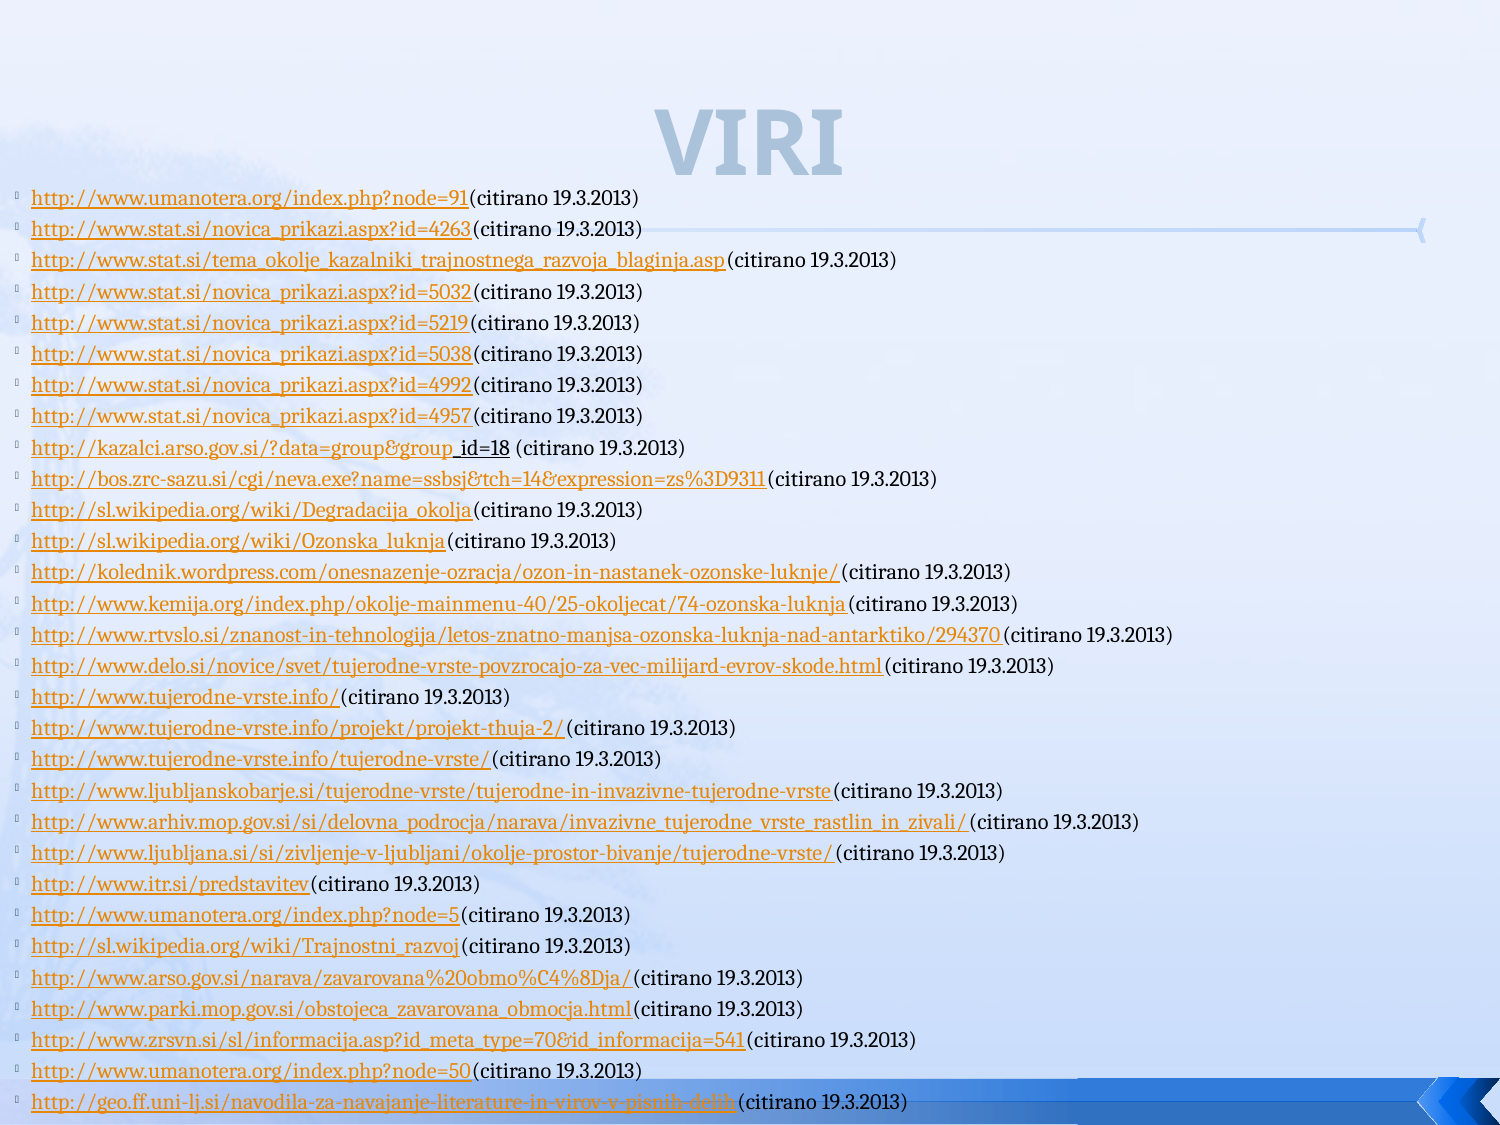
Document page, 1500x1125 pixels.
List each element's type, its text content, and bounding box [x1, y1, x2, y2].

title VIRI [75, 45, 1425, 175]
list http://www.umanotera.org/index.php?node=91(citirano 19.3.2013) http://www.stat.si/novica_prikazi.aspx?id=4263(citirano 19.3.2013) http://www.stat.si/tema_okolje_kazalniki_trajnostnega_razvoja_blaginja.asp(citirano 19.3.2013) http://www.stat.si/novica_prikazi.aspx?id=5032(citirano 19.3.2013) http://www.stat.si/novica_prikazi.aspx?id=5219(citirano 19.3.2013) http://www.stat.si/novica_prikazi.aspx?id=5038(citirano 19.3.2013) http://www.stat.si/novica_prikazi.aspx?id=4992(citirano 19.3.2013) http://www.stat.si/novica_prikazi.aspx?id=4957(citirano 19.3.2013) http://kazalci.arso.gov.si/?data=group&group_id=18 (citirano 19.3.2013) http://bos.zrc-sazu.si/cgi/neva.exe?name=ssbsj&tch=14&expression=zs%3D9311(citirano 19.3.2013) http://sl.wikipedia.org/wiki/Degradacija_okolja(citirano 19.3.2013) http://sl.wikipedia.org/wiki/Ozonska_luknja(citirano 19.3.2013) http://kolednik.wordpress.com/onesnazenje-ozracja/ozon-in-nastanek-ozonske-luknje/(citirano 19.3.2013) http://www.kemija.org/index.php/okolje-mainmenu-40/25-okoljecat/74-ozonska-luknja(citirano 19.3.2013) http://www.rtvslo.si/znanost-in-tehnologija/letos-znatno-manjsa-ozonska-luknja-nad-antarktiko/294370(citirano 19.3.2013) http://www.delo.si/novice/svet/tujerodne-vrste-povzrocajo-za-vec-milijard-evrov-skode.html(citirano 19.3.2013) http://www.tujerodne-vrste.info/(citirano 19.3.2013) http://www.tujerodne-vrste.info/projekt/projekt-thuja-2/(citirano 19.3.2013) http://www.tujerodne-vrste.info/tujerodne-vrste/(citirano 19.3.2013) http://www.ljubljanskobarje.si/tujerodne-vrste/tujerodne-in-invazivne-tujerodne-vrste(citirano 19.3.2013) http://www.arhiv.mop.gov.si/si/delovna_podrocja/narava/invazivne_tujerodne_vrste_rastlin_in_zivali/(citirano 19.3.2013) http://www.ljubljana.si/si/zivljenje-v-ljubljani/okolje-prostor-bivanje/tujerodne-vrste/(citirano 19.3.2013) http://www.itr.si/predstavitev(citirano 19.3.2013) http://www.umanotera.org/index.php?node=5(citirano 19.3.2013) http://sl.wikipedia.org/wiki/Trajnostni_razvoj(citirano 19.3.2013) http://www.arso.gov.si/narava/zavarovana%20obmo%C4%8Dja/(citirano 19.3.2013) http://www.parki.mop.gov.si/obstojeca_zavarovana_obmocja.html(citirano 19.3.2013) http://www.zrsvn.si/sl/informacija.asp?id_meta_type=70&id_informacija=541(citirano 19.3.2013) http://www.umanotera.org/index.php?node=50(citirano 19.3.2013) http://geo.ff.uni-lj.si/navodila-za-navajanje-literature-in-virov-v-pisnih-delih(citirano 19.3.2013) [0, 175, 1500, 1125]
